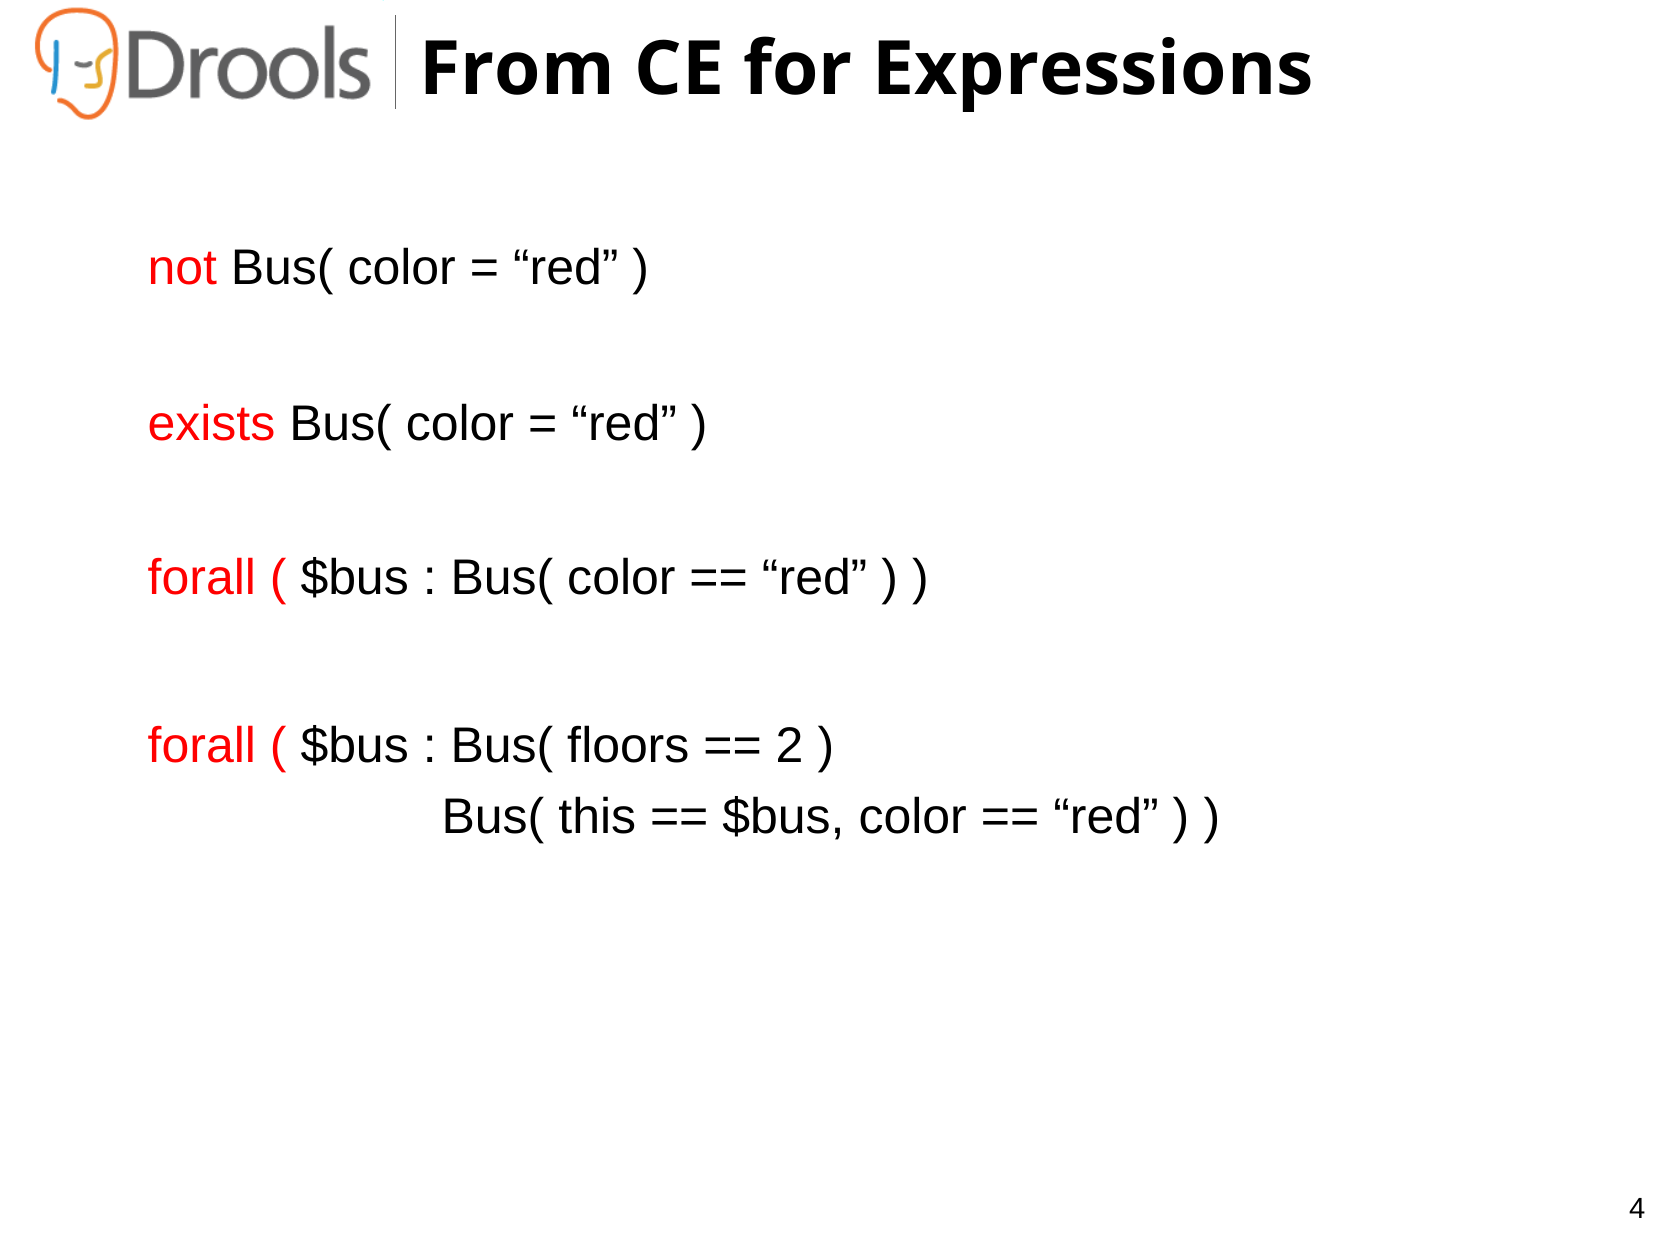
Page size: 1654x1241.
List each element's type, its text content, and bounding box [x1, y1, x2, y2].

text_box forall ( $bus : Bus( color == “red” ) ) [147, 549, 1359, 606]
text_box exists Bus( color = “red” ) [147, 395, 827, 452]
title From CE for Expressions [419, 12, 1630, 119]
text_box forall ( $bus : Bus( floors == 2 ) Bus( this == $bus, color == “red” ) ) [147, 717, 1359, 845]
text_box not Bus( color = “red” ) [147, 239, 827, 296]
picture [29, 0, 384, 126]
